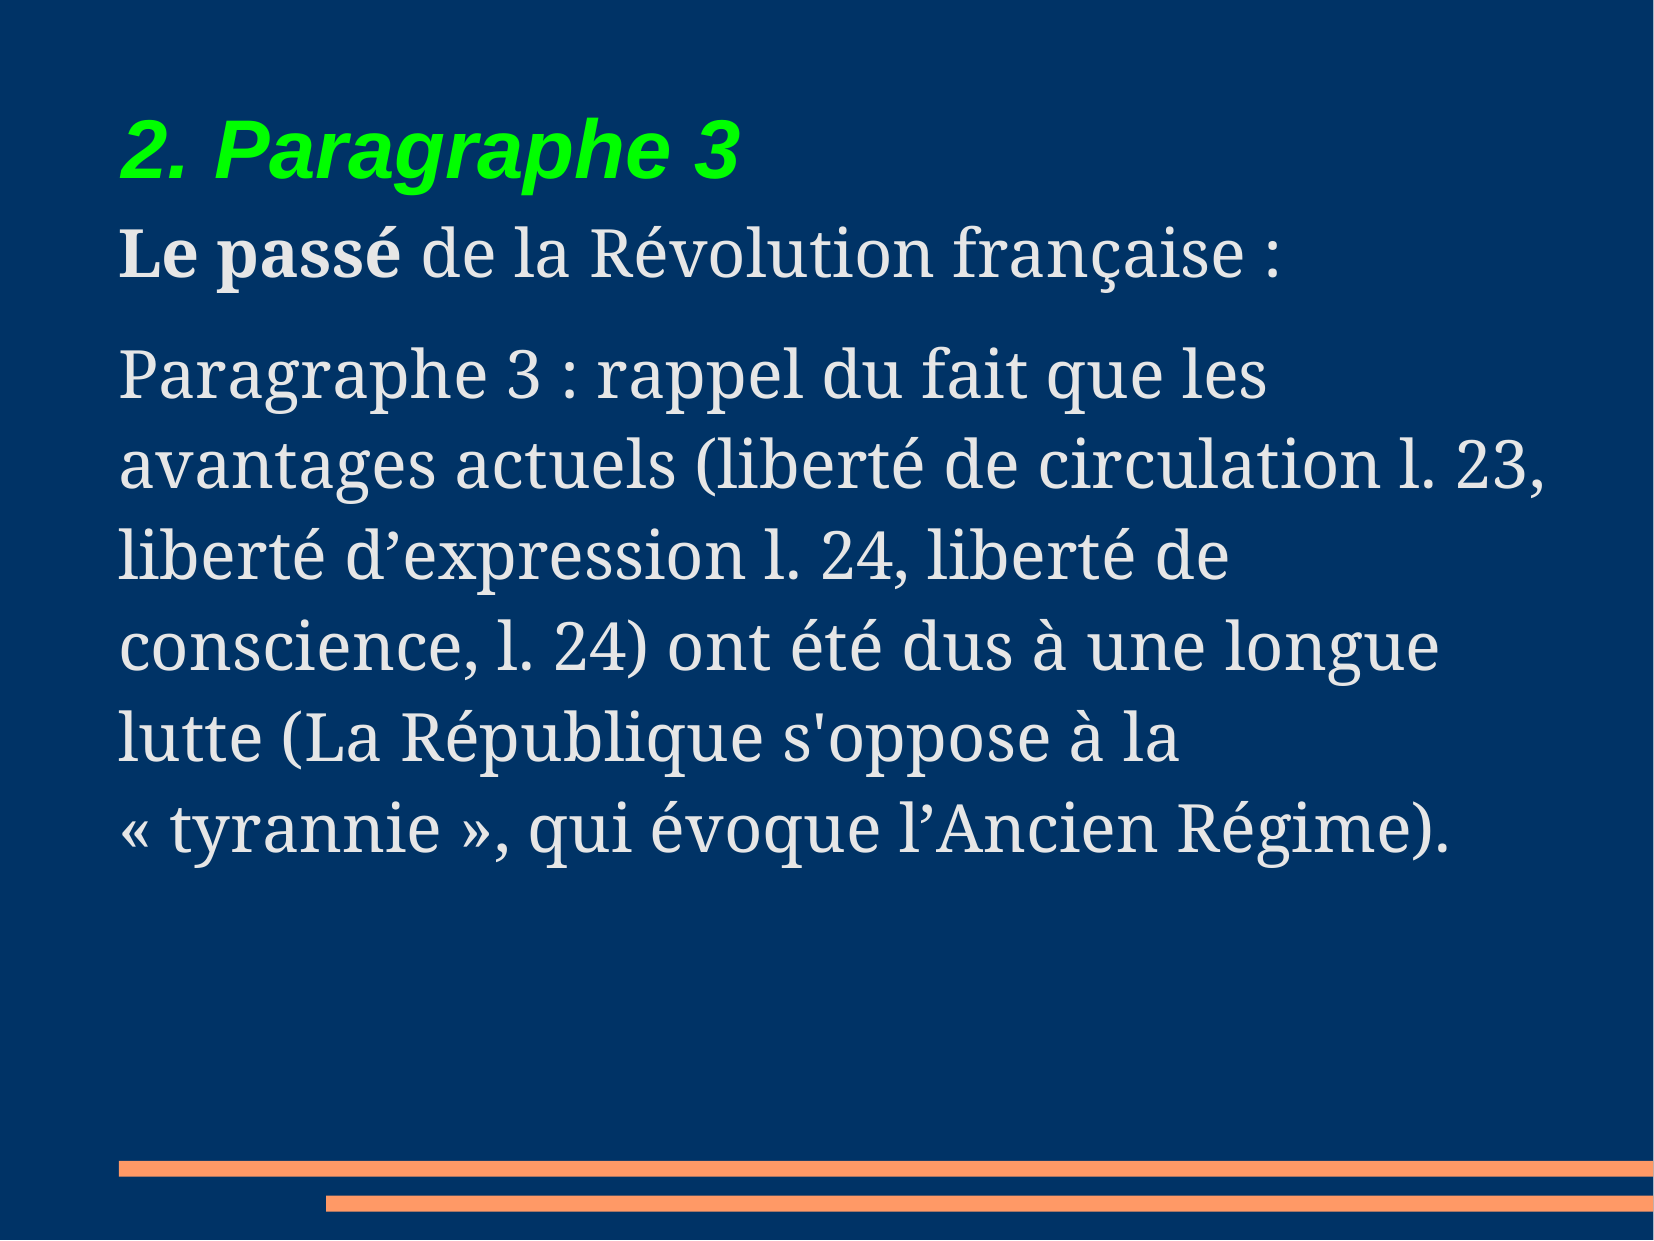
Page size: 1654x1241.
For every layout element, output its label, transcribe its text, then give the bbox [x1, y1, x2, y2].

title 2. Paragraphe 3 [121, 53, 1534, 206]
list Le passé de la Révolution française : Paragraphe 3 : rappel du fait que les avantages actuels (liberté de circulation l. 23, liberté d’expression l. 24, liberté de conscience, l. 24) ont été dus à une longue lutte (La République s'oppose à la « tyrannie », qui évoque l’Ancien Régime). [118, 206, 1558, 1002]
